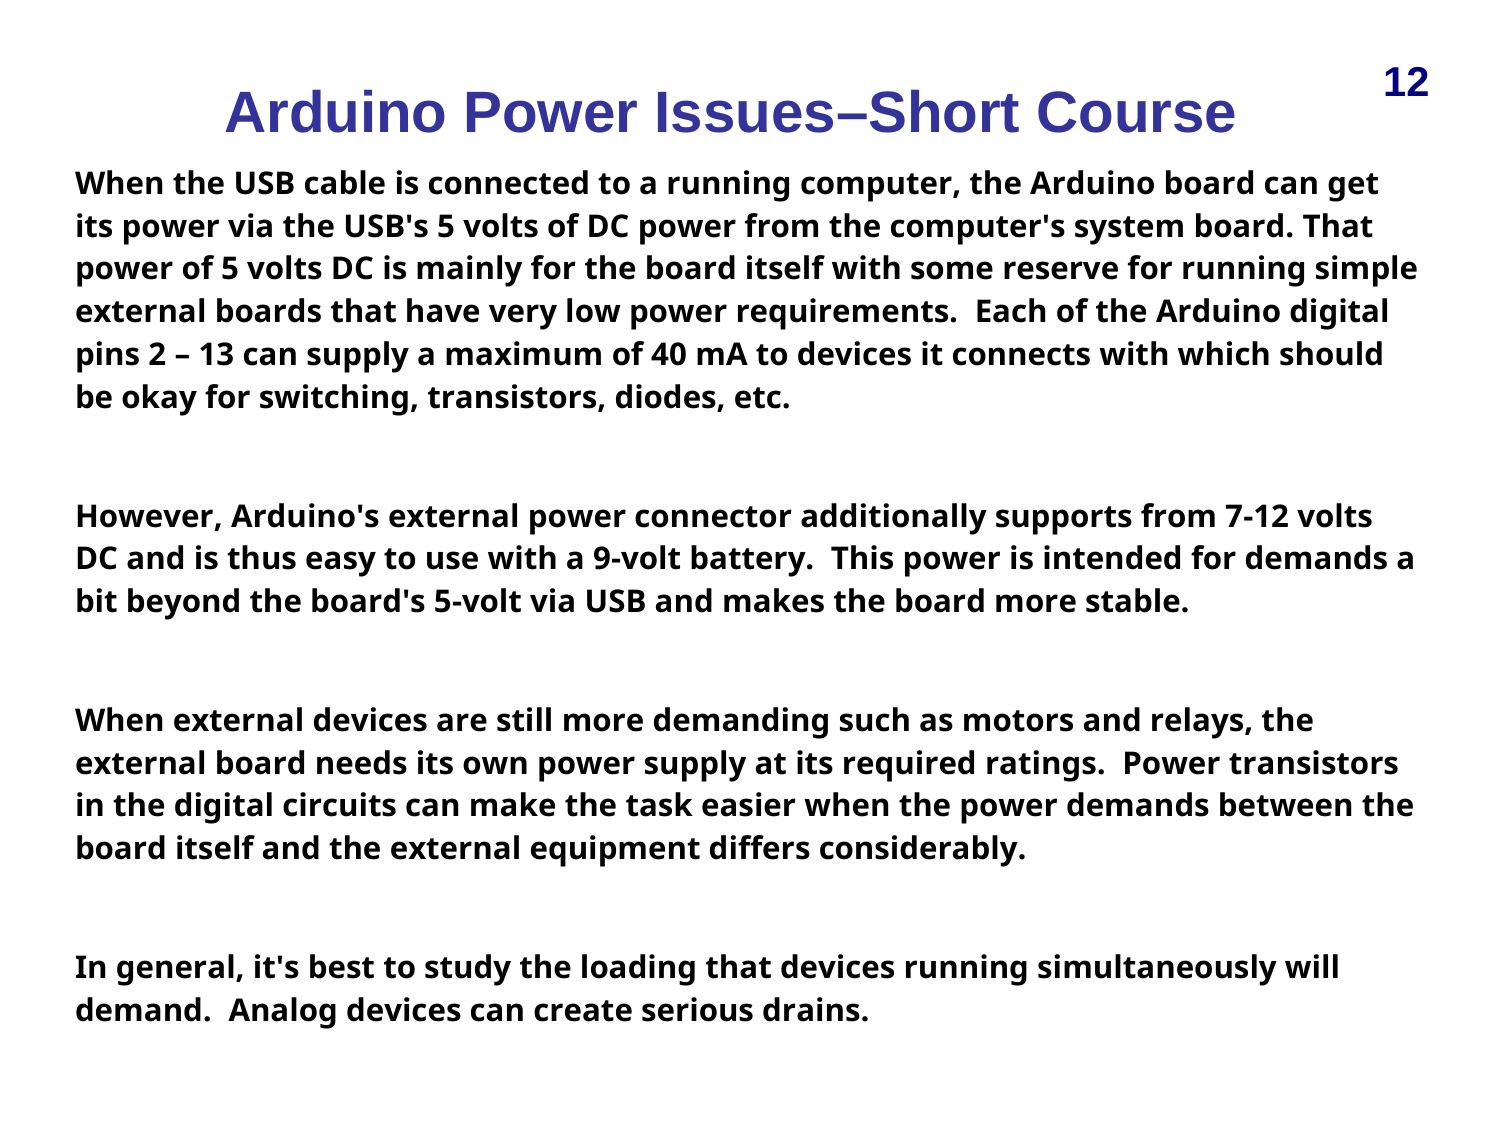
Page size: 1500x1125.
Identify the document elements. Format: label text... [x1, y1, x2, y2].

text_box 12 [1350, 47, 1463, 113]
text_box When the USB cable is connected to a running computer, the Arduino board can get its power via the USB's 5 volts of DC power from the computer's system board. That power of 5 volts DC is mainly for the board itself with some reserve for running simple external boards that have very low power requirements. Each of the Arduino digital pins 2 – 13 can supply a maximum of 40 mA to devices it connects with which should be okay for switching, transistors, diodes, etc. However, Arduino's external power connector additionally supports from 7-12 volts DC and is thus easy to use with a 9-volt battery. This power is intended for demands a bit beyond the board's 5-volt via USB and makes the board more stable. When external devices are still more demanding such as motors and relays, the external board needs its own power supply at its required ratings. Power transistors in the digital circuits can make the task easier when the power demands between the board itself and the external equipment differs considerably. In general, it's best to study the loading that devices running simultaneously will demand. Analog devices can create serious drains. [75, 179, 1426, 1013]
title Arduino Power Issues–Short Course [37, 74, 1426, 150]
